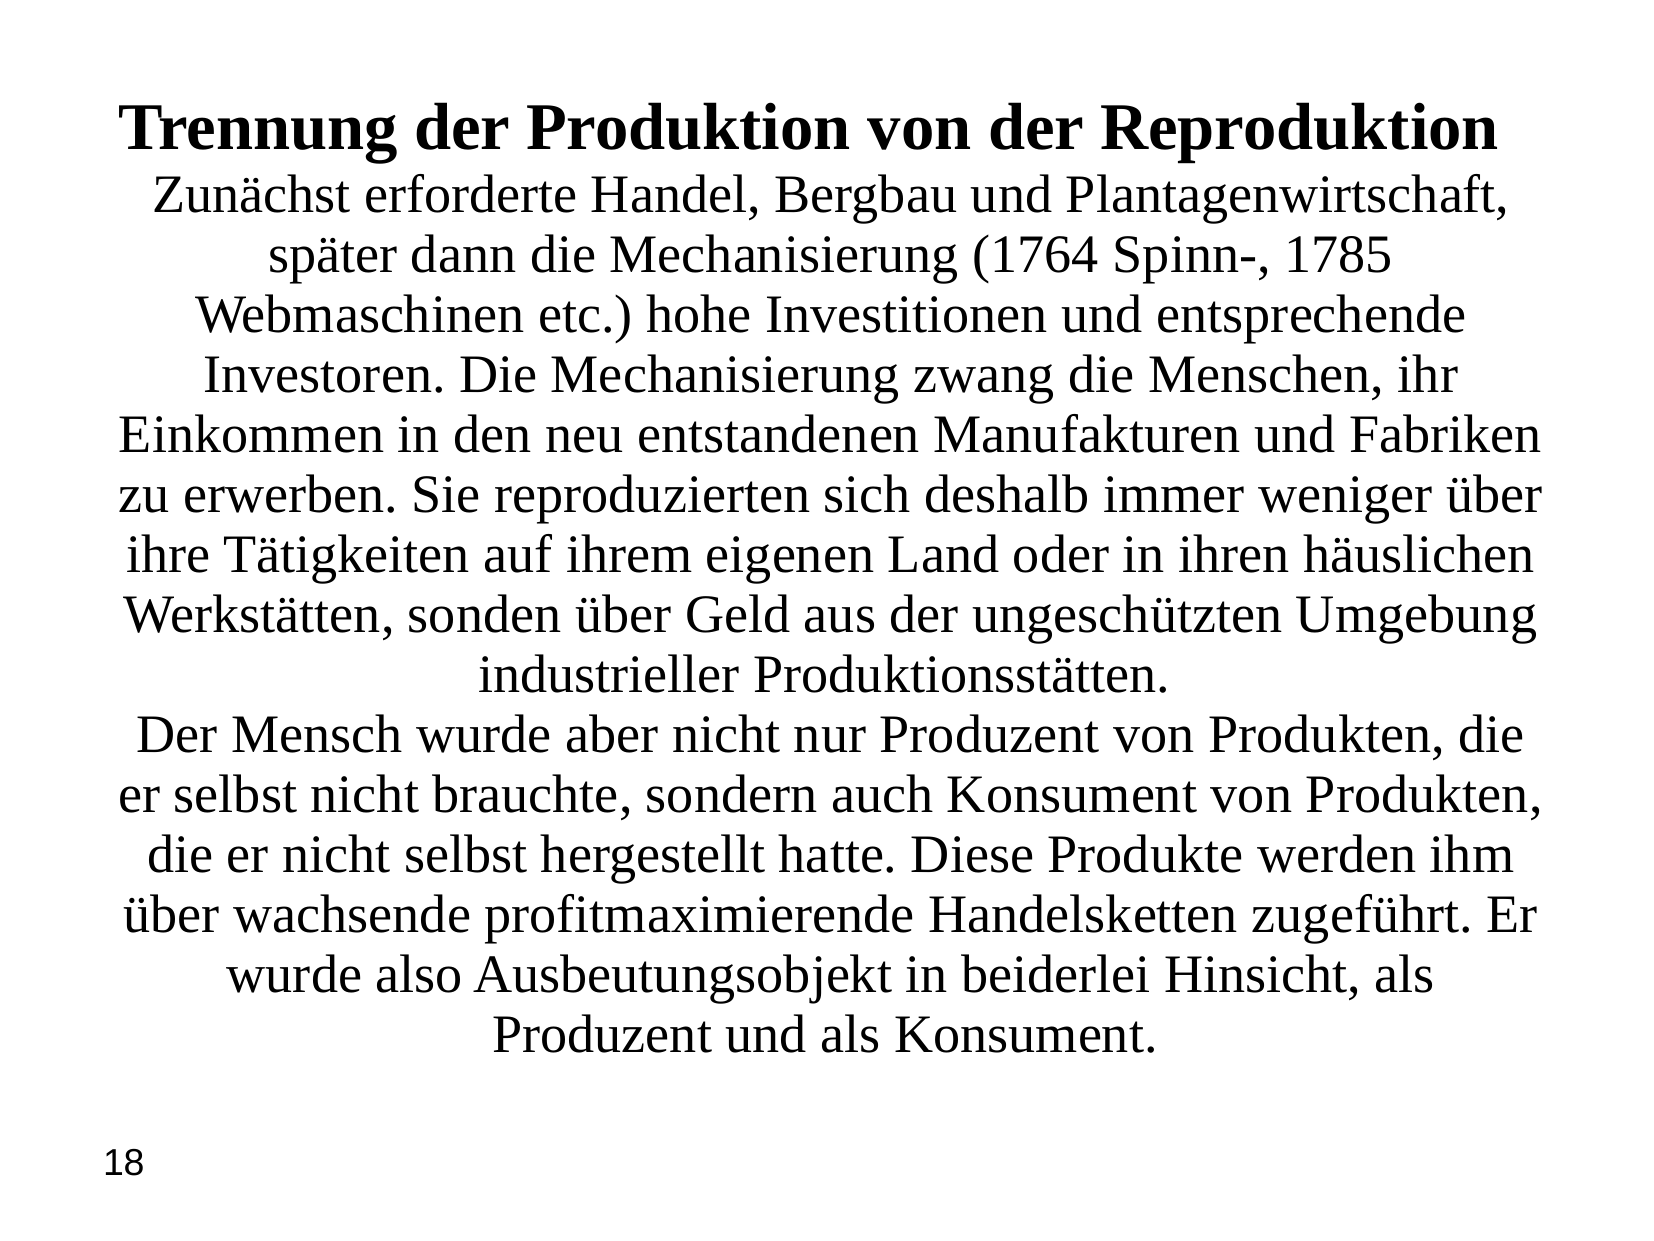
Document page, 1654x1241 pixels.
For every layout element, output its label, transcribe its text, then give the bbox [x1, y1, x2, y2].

text_box Trennung der Produktion von der Reproduktion Zunächst erforderte Handel, Bergbau und Plantagenwirtschaft, später dann die Mechanisierung (1764 Spinn-, 1785 Webmaschinen etc.) hohe Investitionen und entsprechende Investoren. Die Mechanisierung zwang die Menschen, ihr Einkommen in den neu entstandenen Manufakturen und Fabriken zu erwerben. Sie reproduzierten sich deshalb immer weniger über ihre Tätigkeiten auf ihrem eigenen Land oder in ihren häuslichen Werkstätten, sonden über Geld aus der ungeschützten Umgebung industrieller Produktionsstätten. Der Mensch wurde aber nicht nur Produzent von Produkten, die er selbst nicht brauchte, sondern auch Konsument von Produkten, die er nicht selbst hergestellt hatte. Diese Produkte werden ihm über wachsende profitmaximierende Handelsketten zugeführt. Er wurde also Ausbeutungsobjekt in beiderlei Hinsicht, als Produzent und als Konsument. [103, 82, 1566, 1072]
text_box <Nummer> [88, 1133, 306, 1191]
